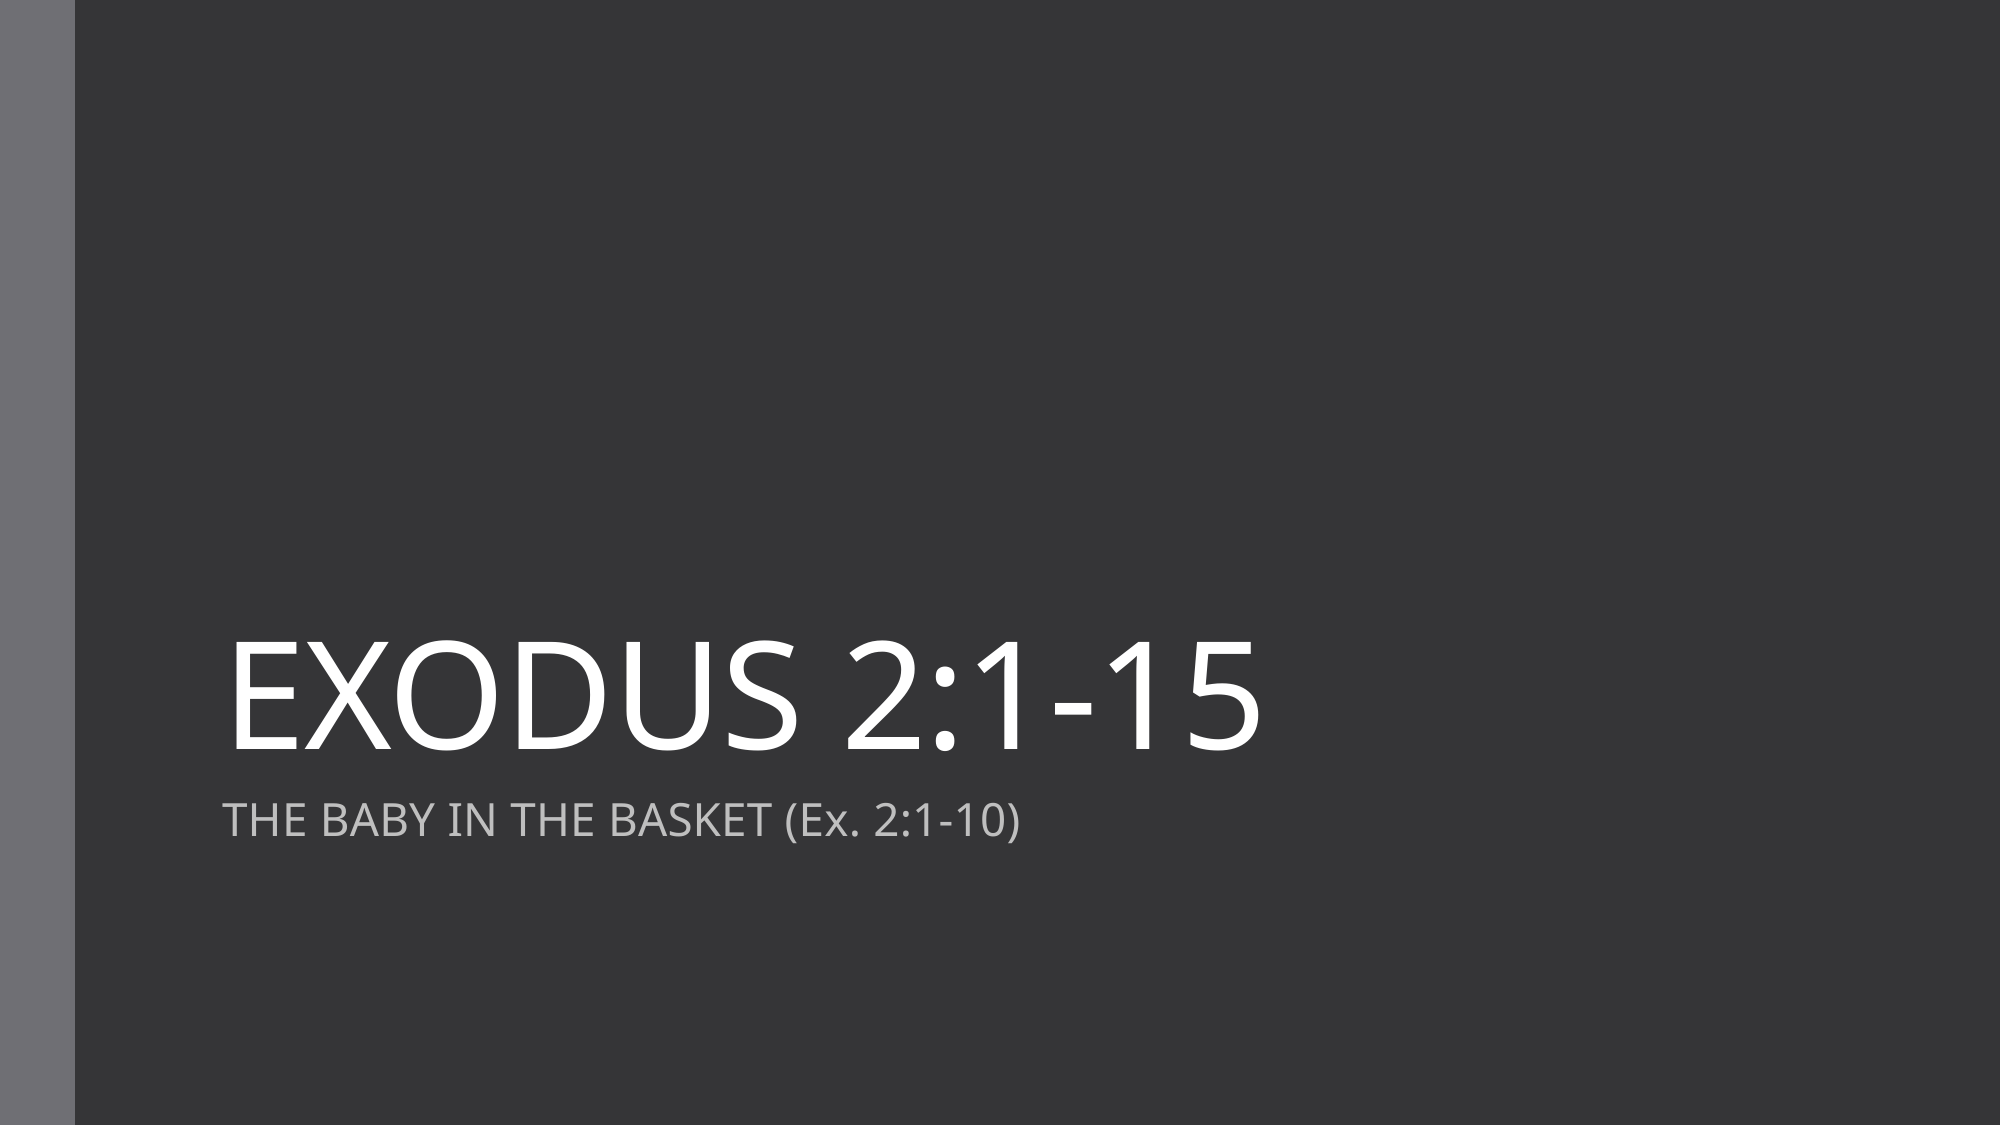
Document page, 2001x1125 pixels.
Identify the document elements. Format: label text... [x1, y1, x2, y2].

title EXODUS 2:1-15 [206, 124, 1752, 787]
subtitle THE BABY IN THE BASKET (Ex. 2:1-10) [206, 787, 1752, 1066]
